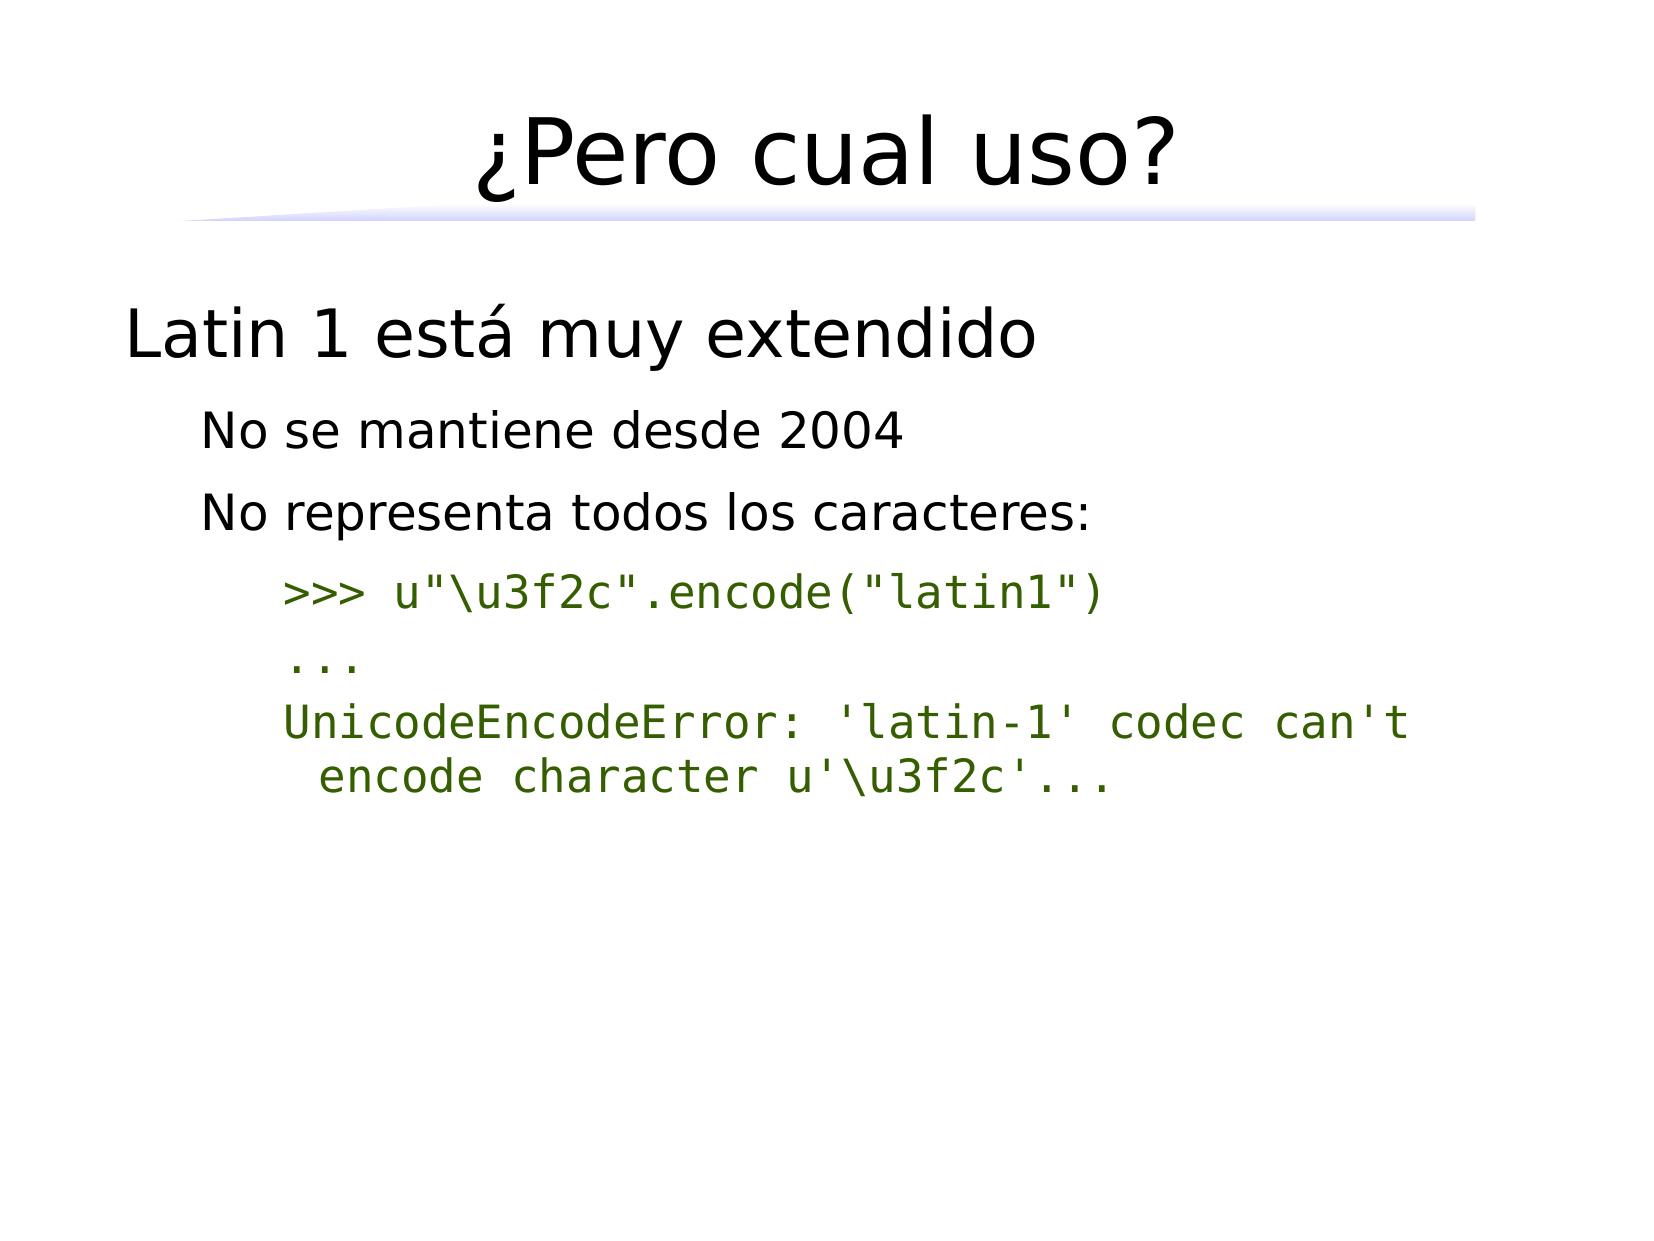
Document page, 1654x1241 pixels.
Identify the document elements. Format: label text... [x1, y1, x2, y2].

title ¿Pero cual uso? [82, 56, 1571, 250]
list Latin 1 está muy extendido No se mantiene desde 2004 No representa todos los caracteres: >>> u"\u3f2c".encode("latin1") ... UnicodeEncodeError: 'latin-1' codec can't encode character u'\u3f2c'... [106, 295, 1595, 1099]
